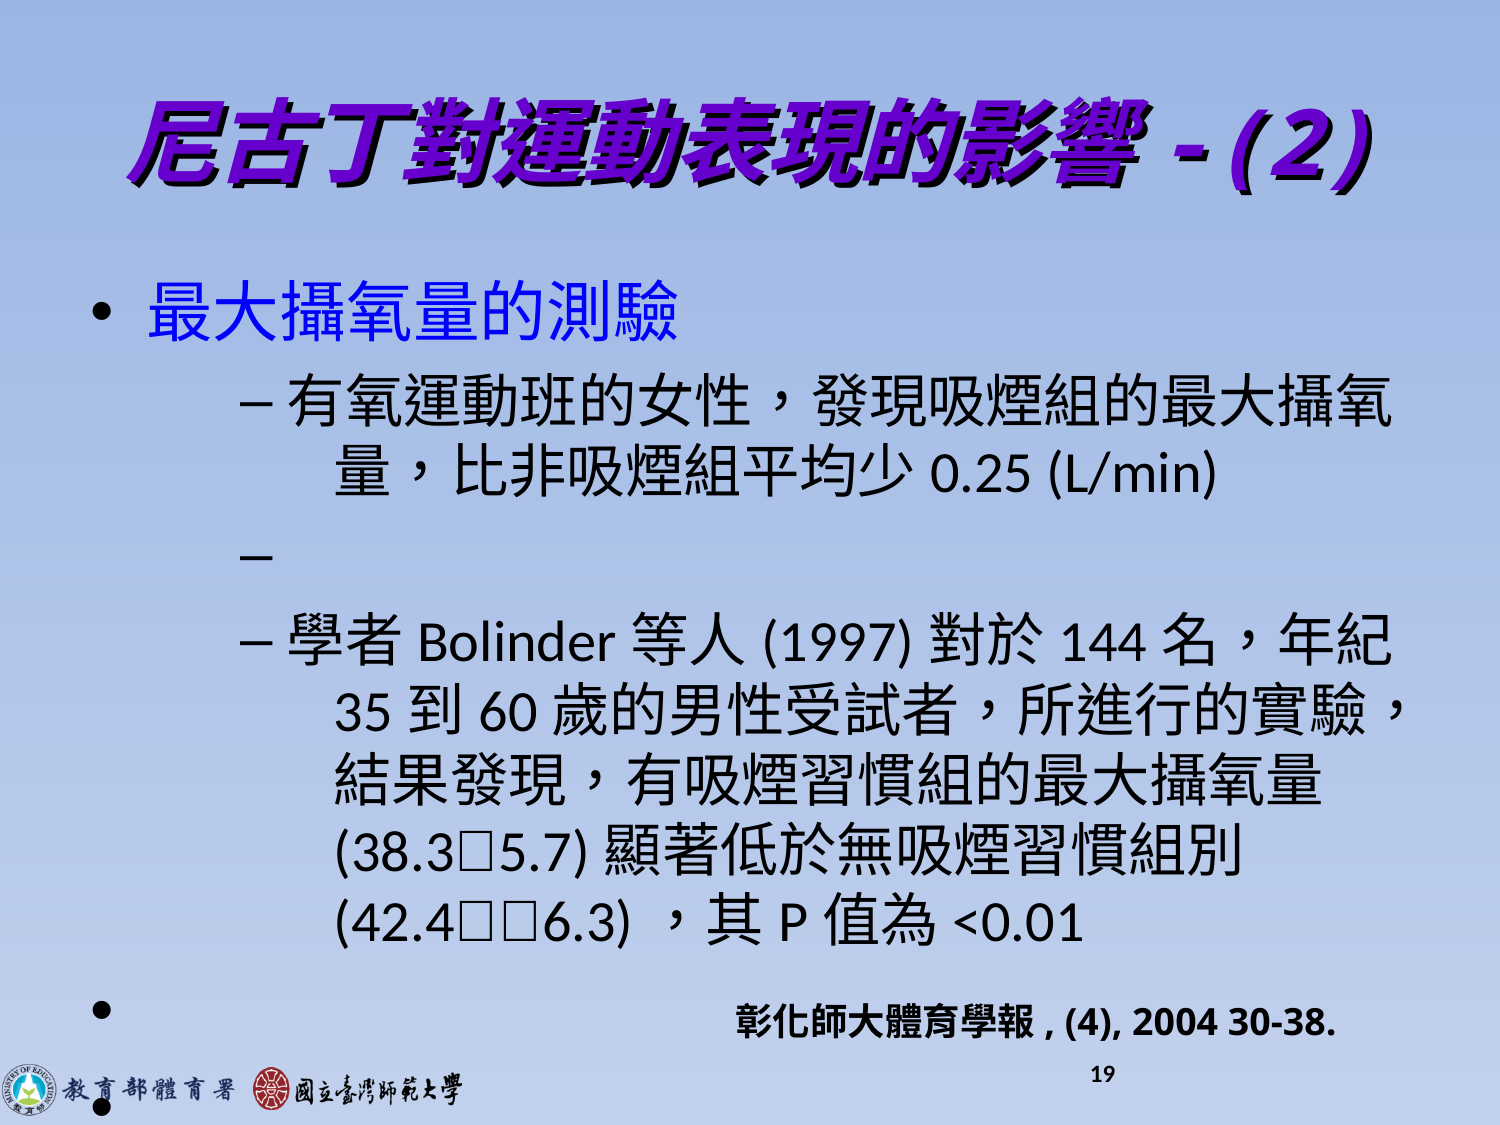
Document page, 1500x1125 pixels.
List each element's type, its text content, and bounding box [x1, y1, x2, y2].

text_box 彰化師大體育學報, (4), 2004 30-38. [720, 990, 1453, 1050]
title 尼古丁對運動表現的影響-(2) [75, 45, 1426, 233]
list 最大攝氧量的測驗 有氧運動班的女性，發現吸煙組的最大攝氧量，比非吸煙組平均少0.25 (L/min) 學者Bolinder等人(1997)對於144名，年紀35到60歲的男性受試者，所進行的實驗，結果發現，有吸煙習慣組的最大攝氧量(38.35.7)顯著低於無吸煙習慣組別(42.46.3)，其P值為<0.01 [75, 262, 1426, 1005]
text_box [1074, 1042, 1426, 1103]
